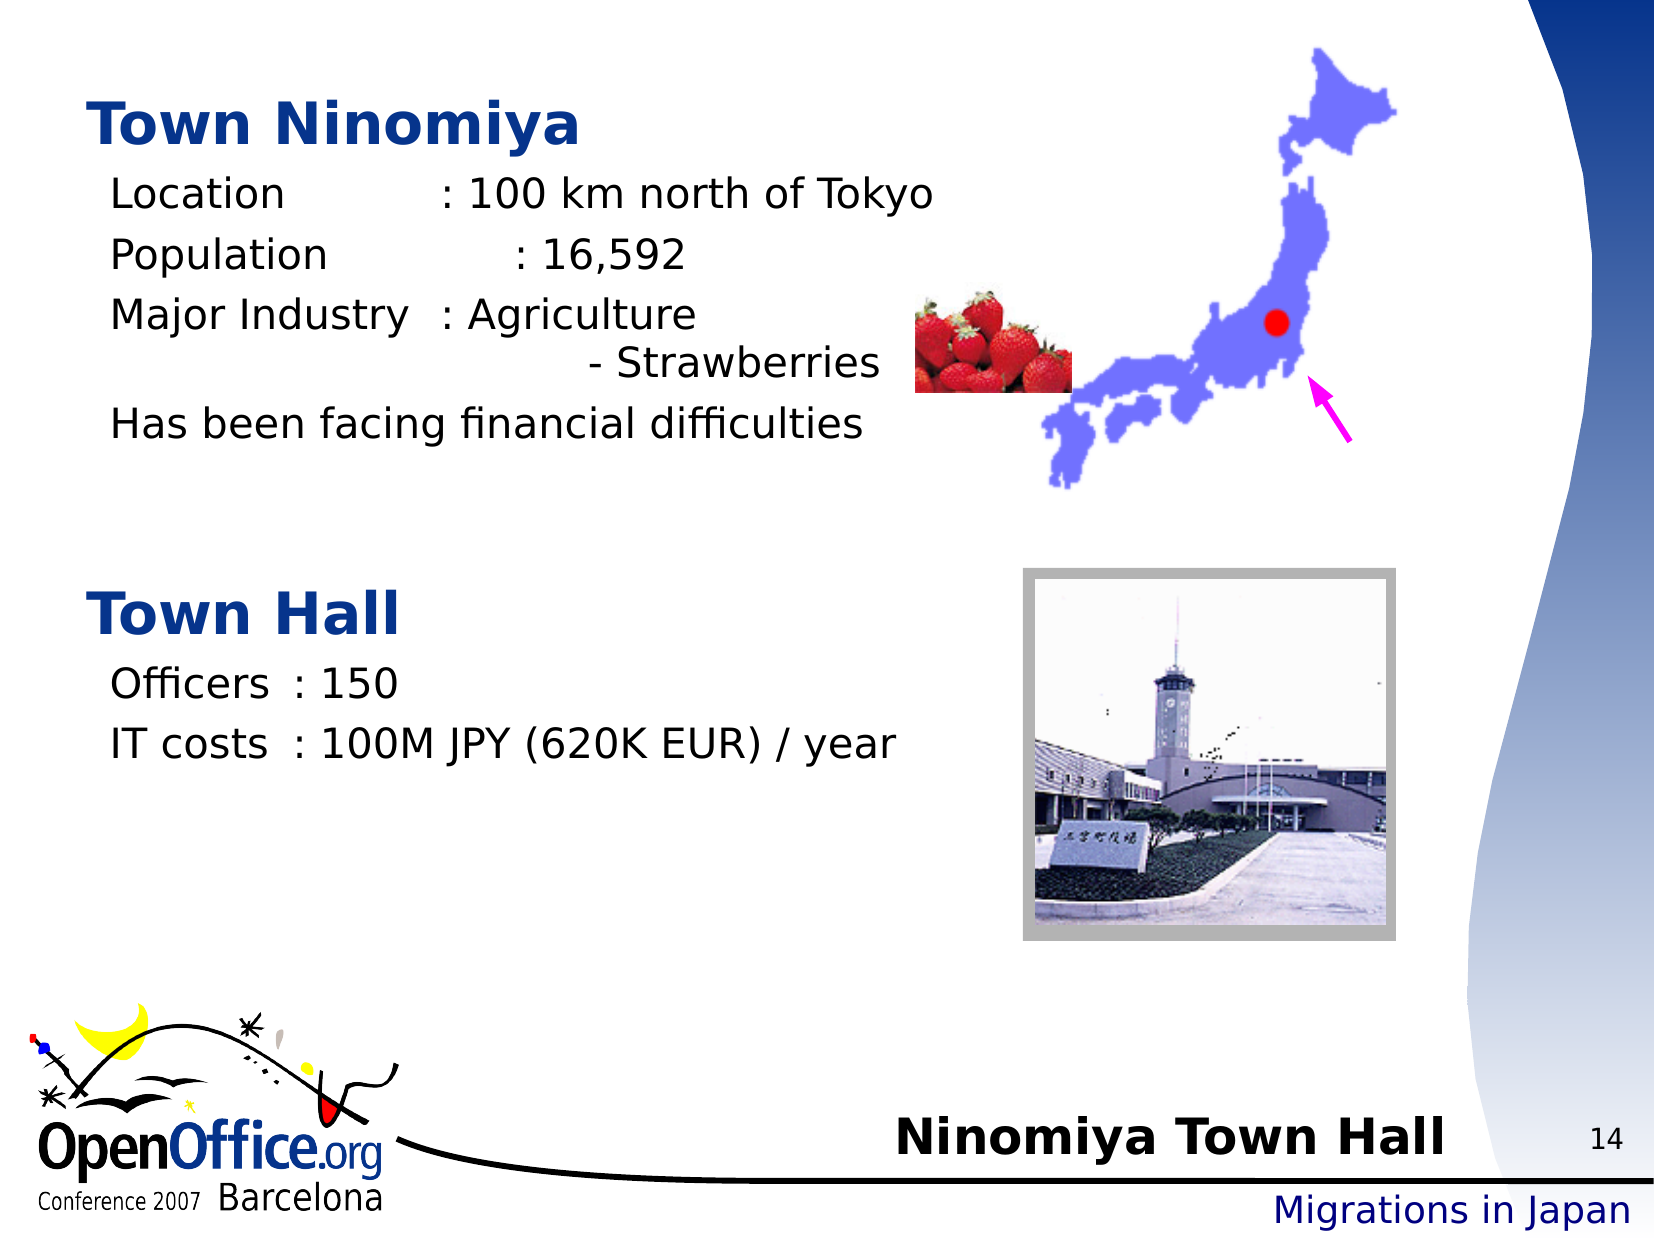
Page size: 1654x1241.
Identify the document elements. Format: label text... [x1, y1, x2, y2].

picture [29, 1003, 399, 1211]
picture [1035, 579, 1386, 925]
list Town Ninomiya Location : 100 km north of Tokyo Population : 16,592 Major Industry : Agriculture - Strawberries Has been facing financial difficulties Town Hall Officers : 150 IT costs : 100M JPY (620K EUR) / year [85, 90, 1035, 769]
text_box [1022, 567, 1396, 941]
title Ninomiya Town Hall [531, 1092, 1447, 1182]
picture [915, 34, 1457, 540]
